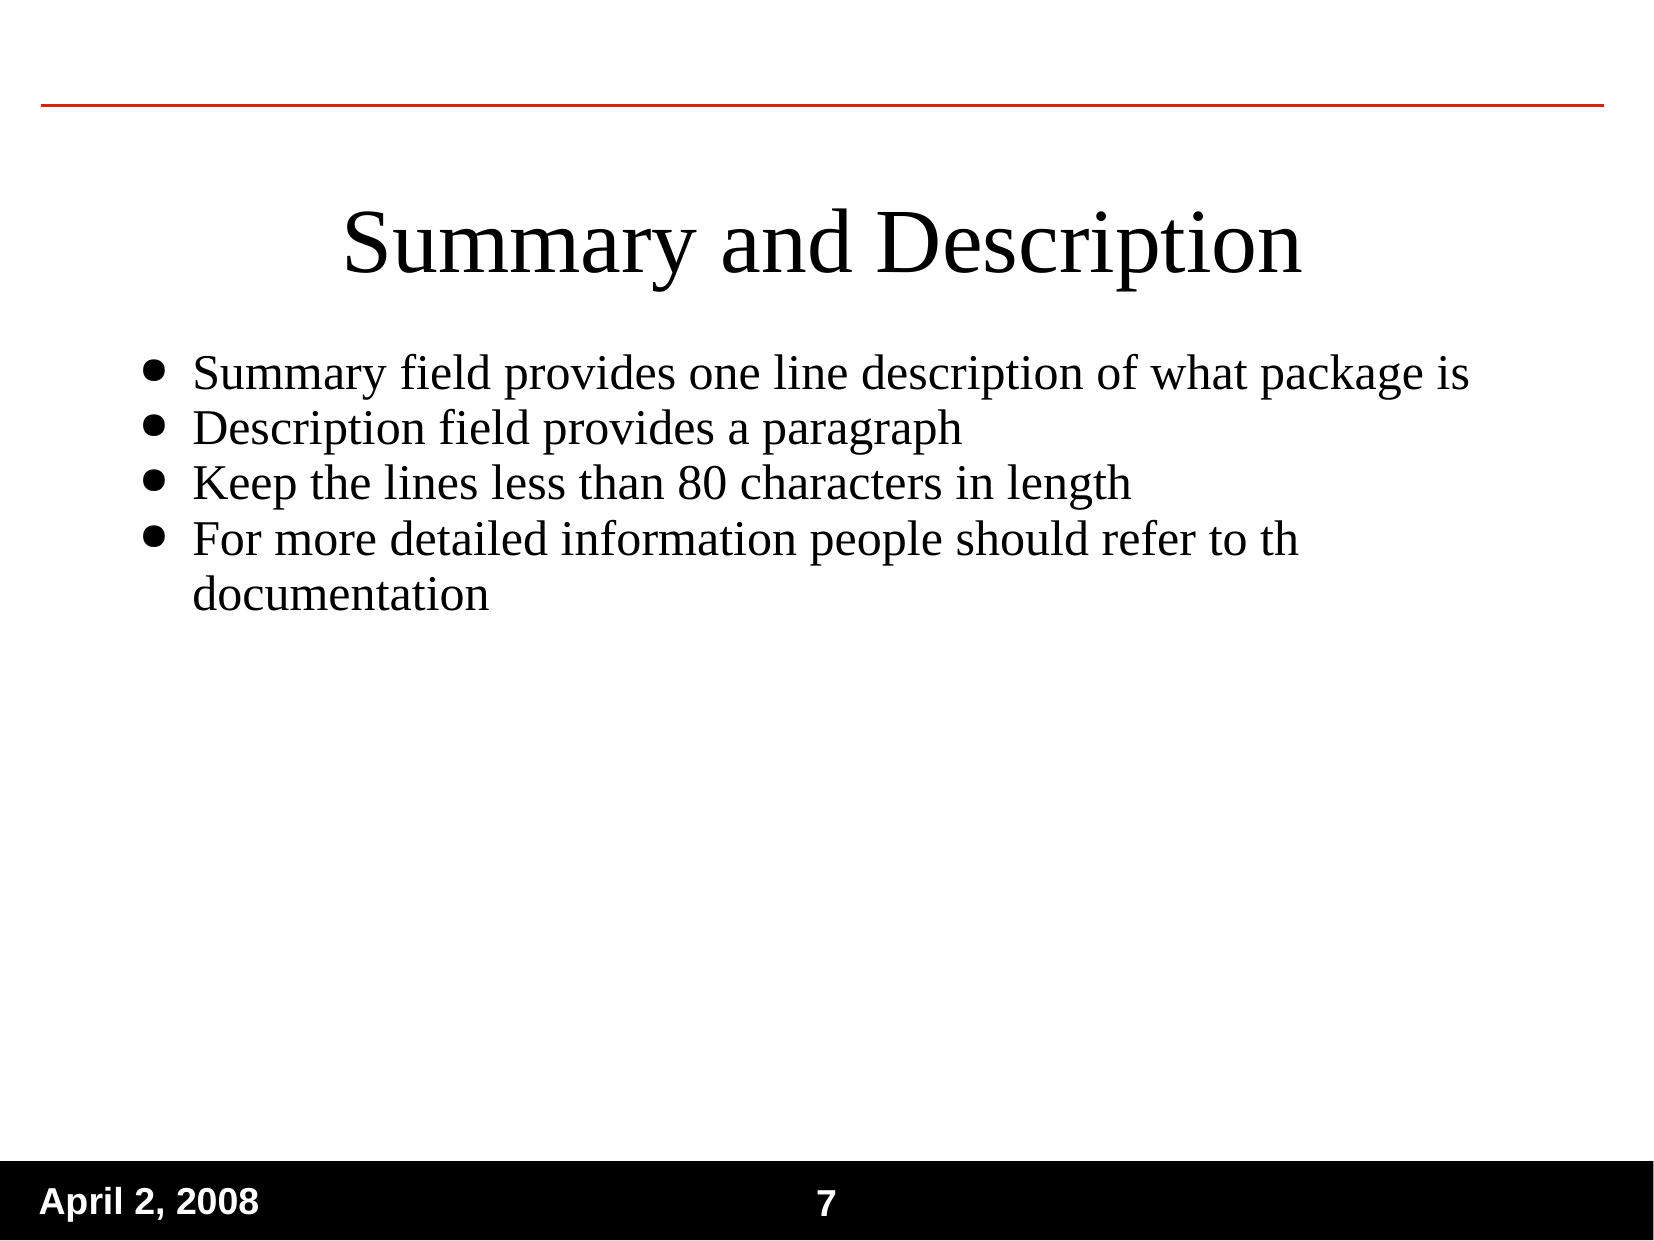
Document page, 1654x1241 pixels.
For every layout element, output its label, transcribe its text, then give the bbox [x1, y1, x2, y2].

title Summary and Description [117, 137, 1530, 346]
list Summary field provides one line description of what package is Description field provides a paragraph Keep the lines less than 80 characters in length For more detailed information people should refer to th documentation [121, 344, 1534, 1127]
